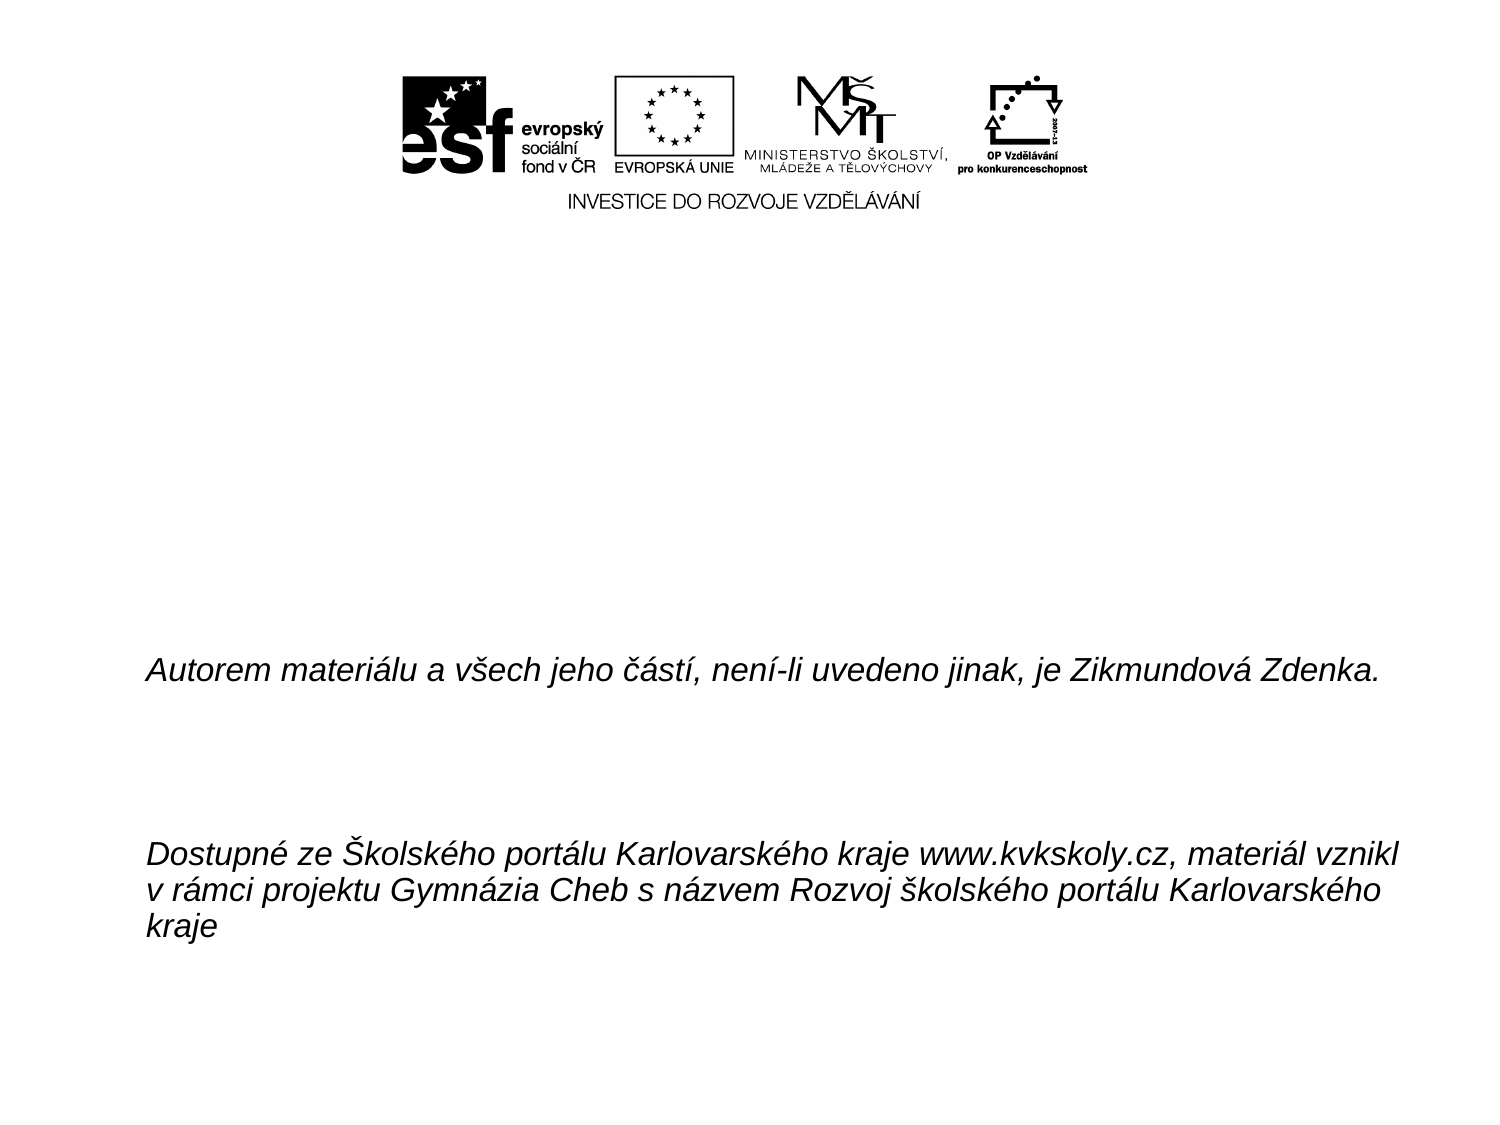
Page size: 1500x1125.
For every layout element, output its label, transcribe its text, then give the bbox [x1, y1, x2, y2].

picture [366, 45, 1134, 233]
text_box Autorem materiálu a všech jeho částí, není-li uvedeno jinak, je Zikmundová Zdenka. Dostupné ze Školského portálu Karlovarského kraje www.kvkskoly.cz, materiál vznikl v rámci projektu Gymnázia Cheb s názvem Rozvoj školského portálu Karlovarského kraje [75, 262, 1426, 1005]
